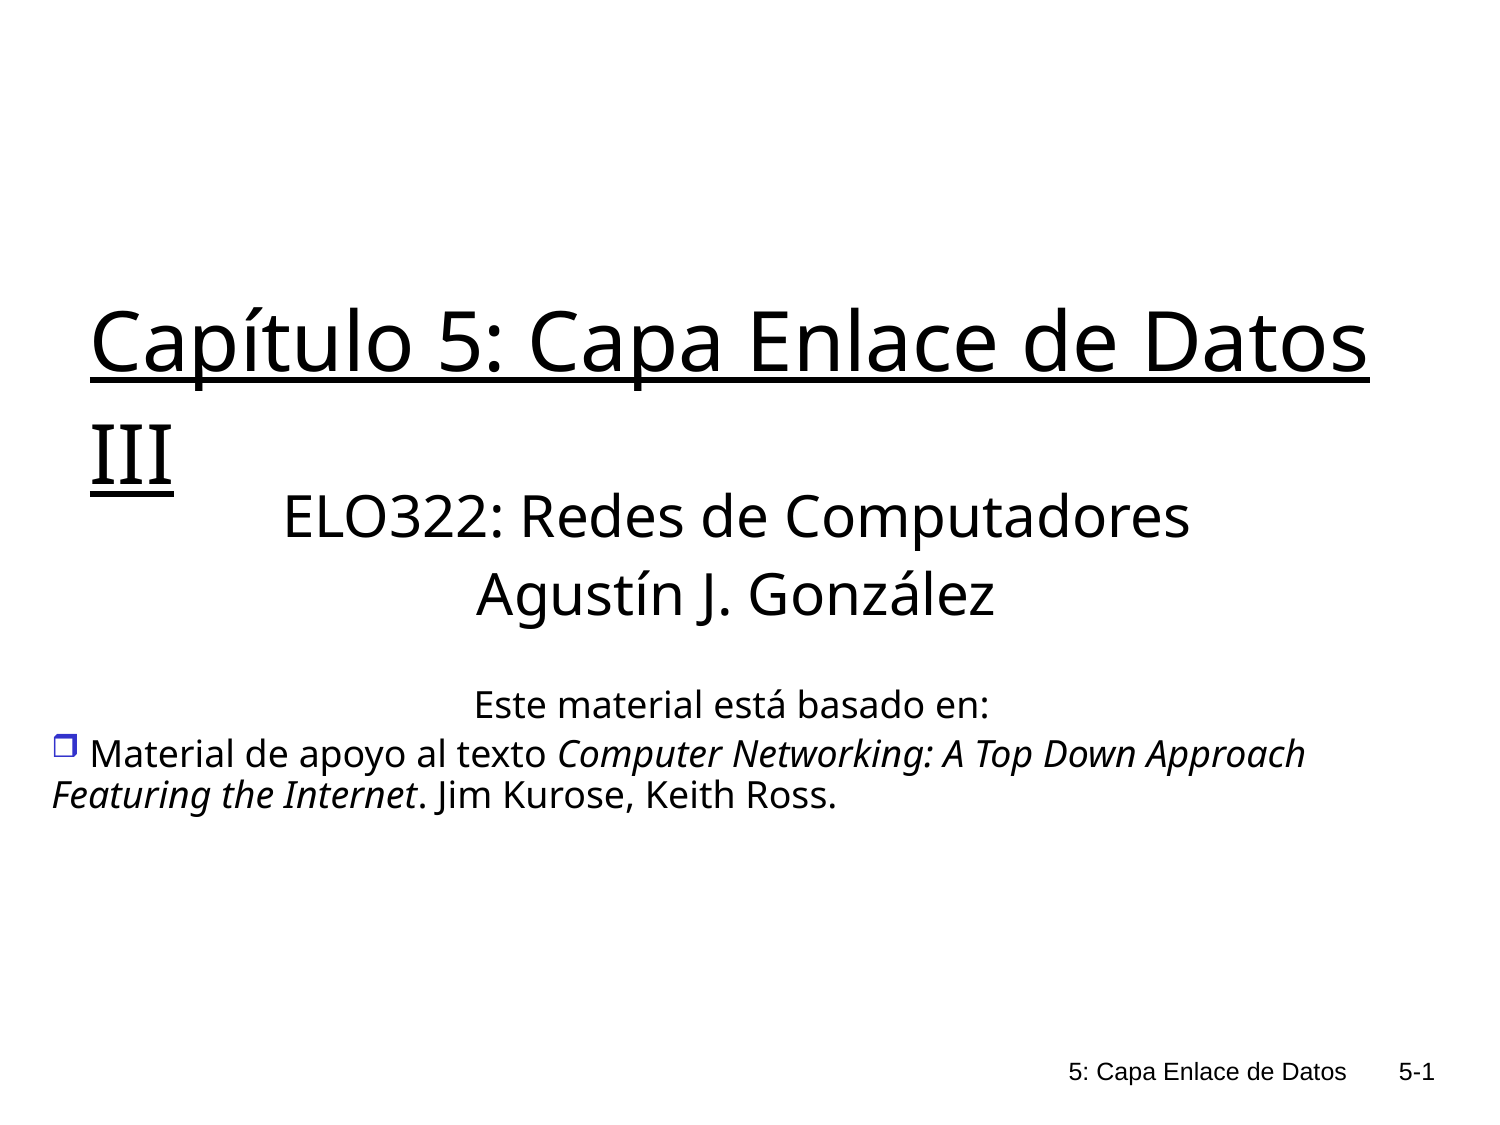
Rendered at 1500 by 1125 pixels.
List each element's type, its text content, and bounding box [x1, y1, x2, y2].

title Capítulo 5: Capa Enlace de Datos III [75, 274, 1463, 517]
subtitle ELO322: Redes de Computadores Agustín J. González Este material está basado en: Material de apoyo al texto Computer Networking: A Top Down Approach Featuring the Internet. Jim Kurose, Keith Ross. [36, 479, 1437, 1038]
